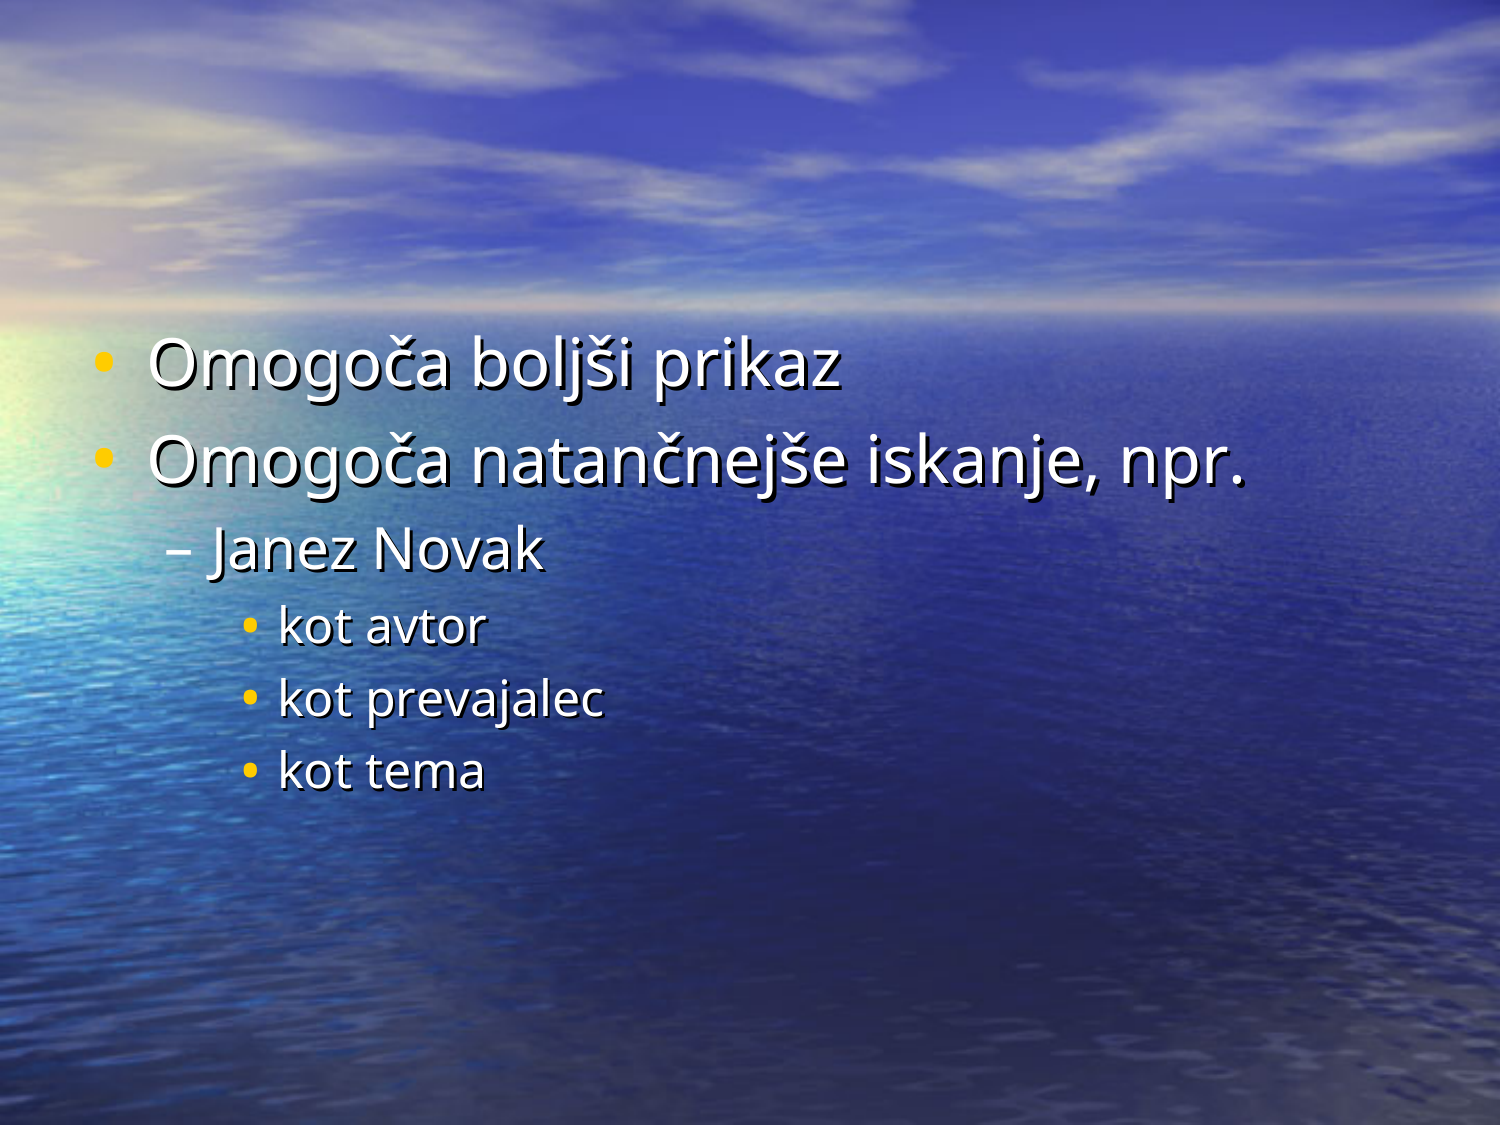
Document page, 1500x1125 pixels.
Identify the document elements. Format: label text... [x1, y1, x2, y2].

list Omogoča boljši prikaz Omogoča natančnejše iskanje, npr. Janez Novak kot avtor kot prevajalec kot tema [75, 312, 1426, 988]
picture [0, 0, 1500, 1125]
